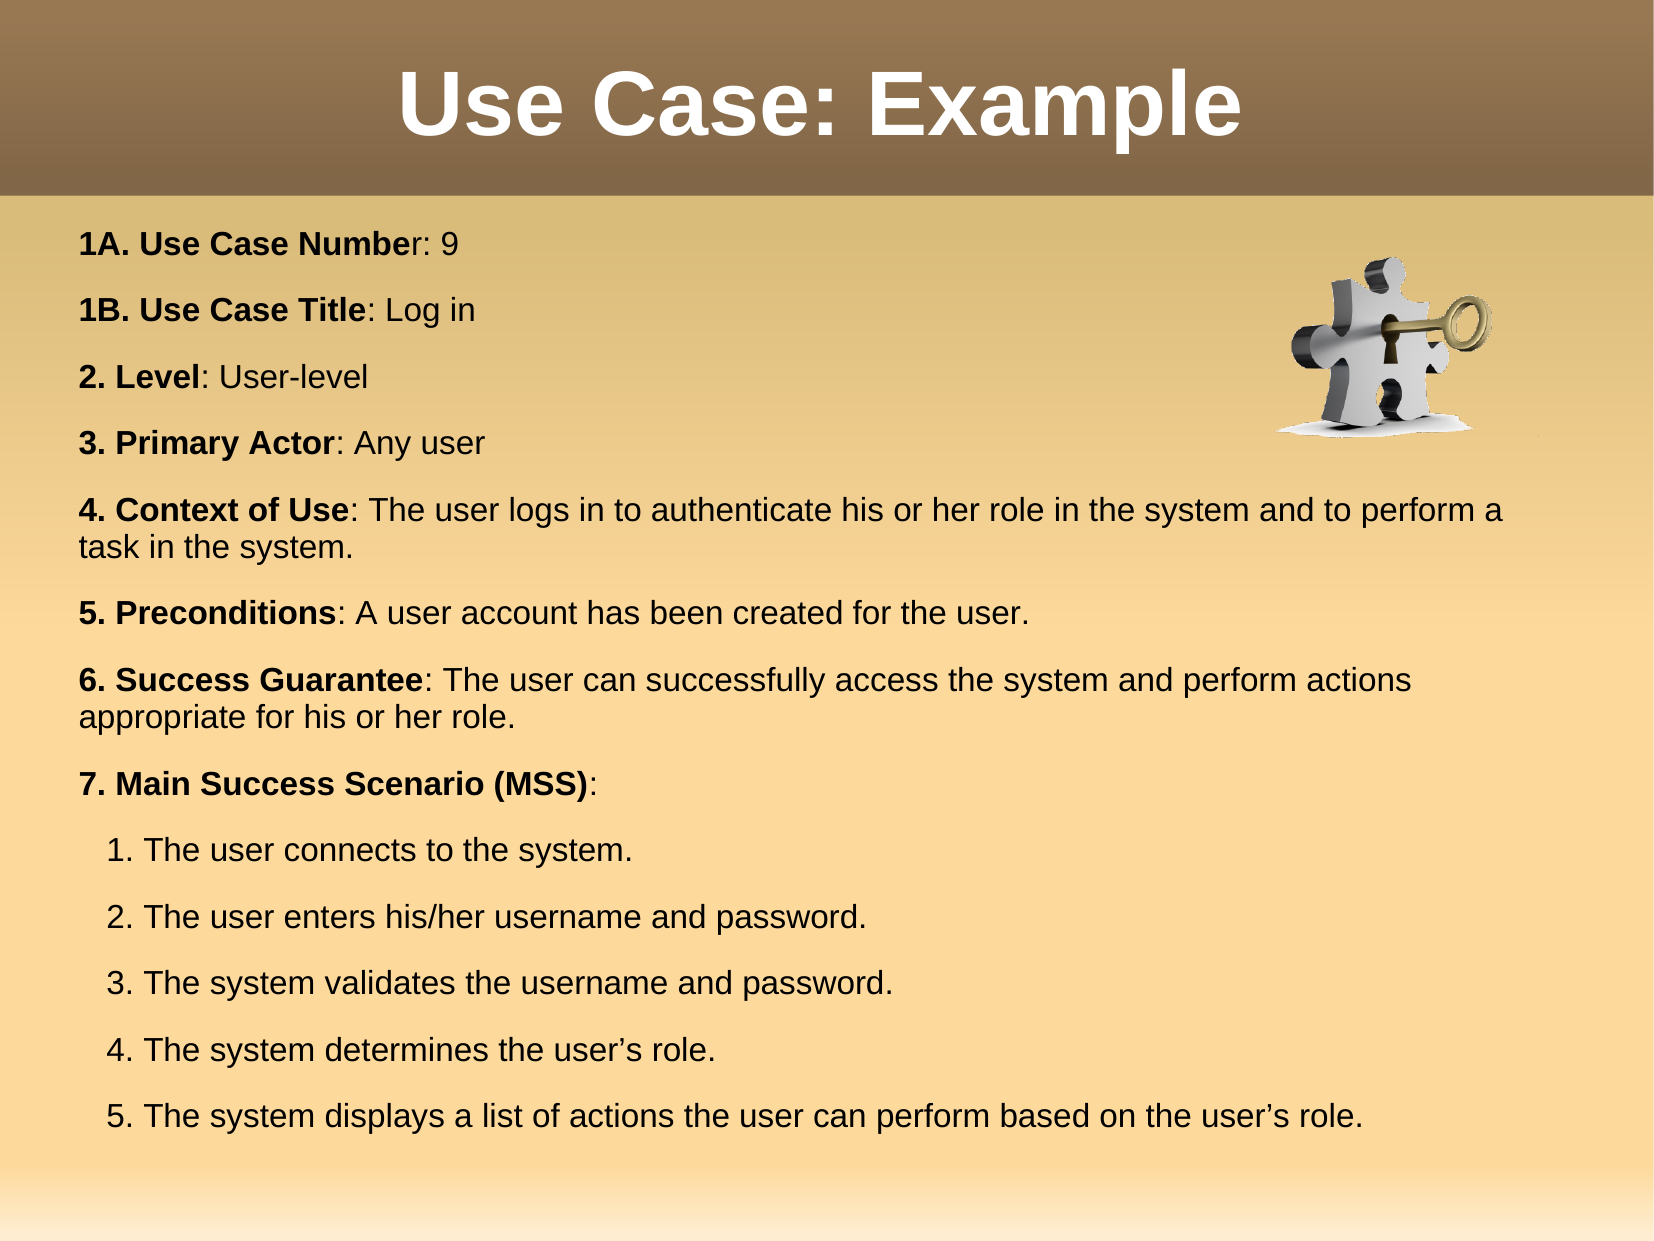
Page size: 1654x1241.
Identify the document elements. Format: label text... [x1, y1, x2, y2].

title Use Case: Example [76, 7, 1565, 200]
list 1A. Use Case Number: 9 1B. Use Case Title: Log in 2. Level: User-level 3. Primary Actor: Any user 4. Context of Use: The user logs in to authenticate his or her role in the system and to perform a task in the system. 5. Preconditions: A user account has been created for the user. 6. Success Guarantee: The user can successfully access the system and perform actions appropriate for his or her role. 7. Main Success Scenario (MSS): 1. The user connects to the system. 2. The user enters his/her username and password. 3. The system validates the username and password. 4. The system determines the user’s role. 5. The system displays a list of actions the user can perform based on the user’s role. [78, 225, 1567, 1241]
picture [0, 0, 1654, 1241]
